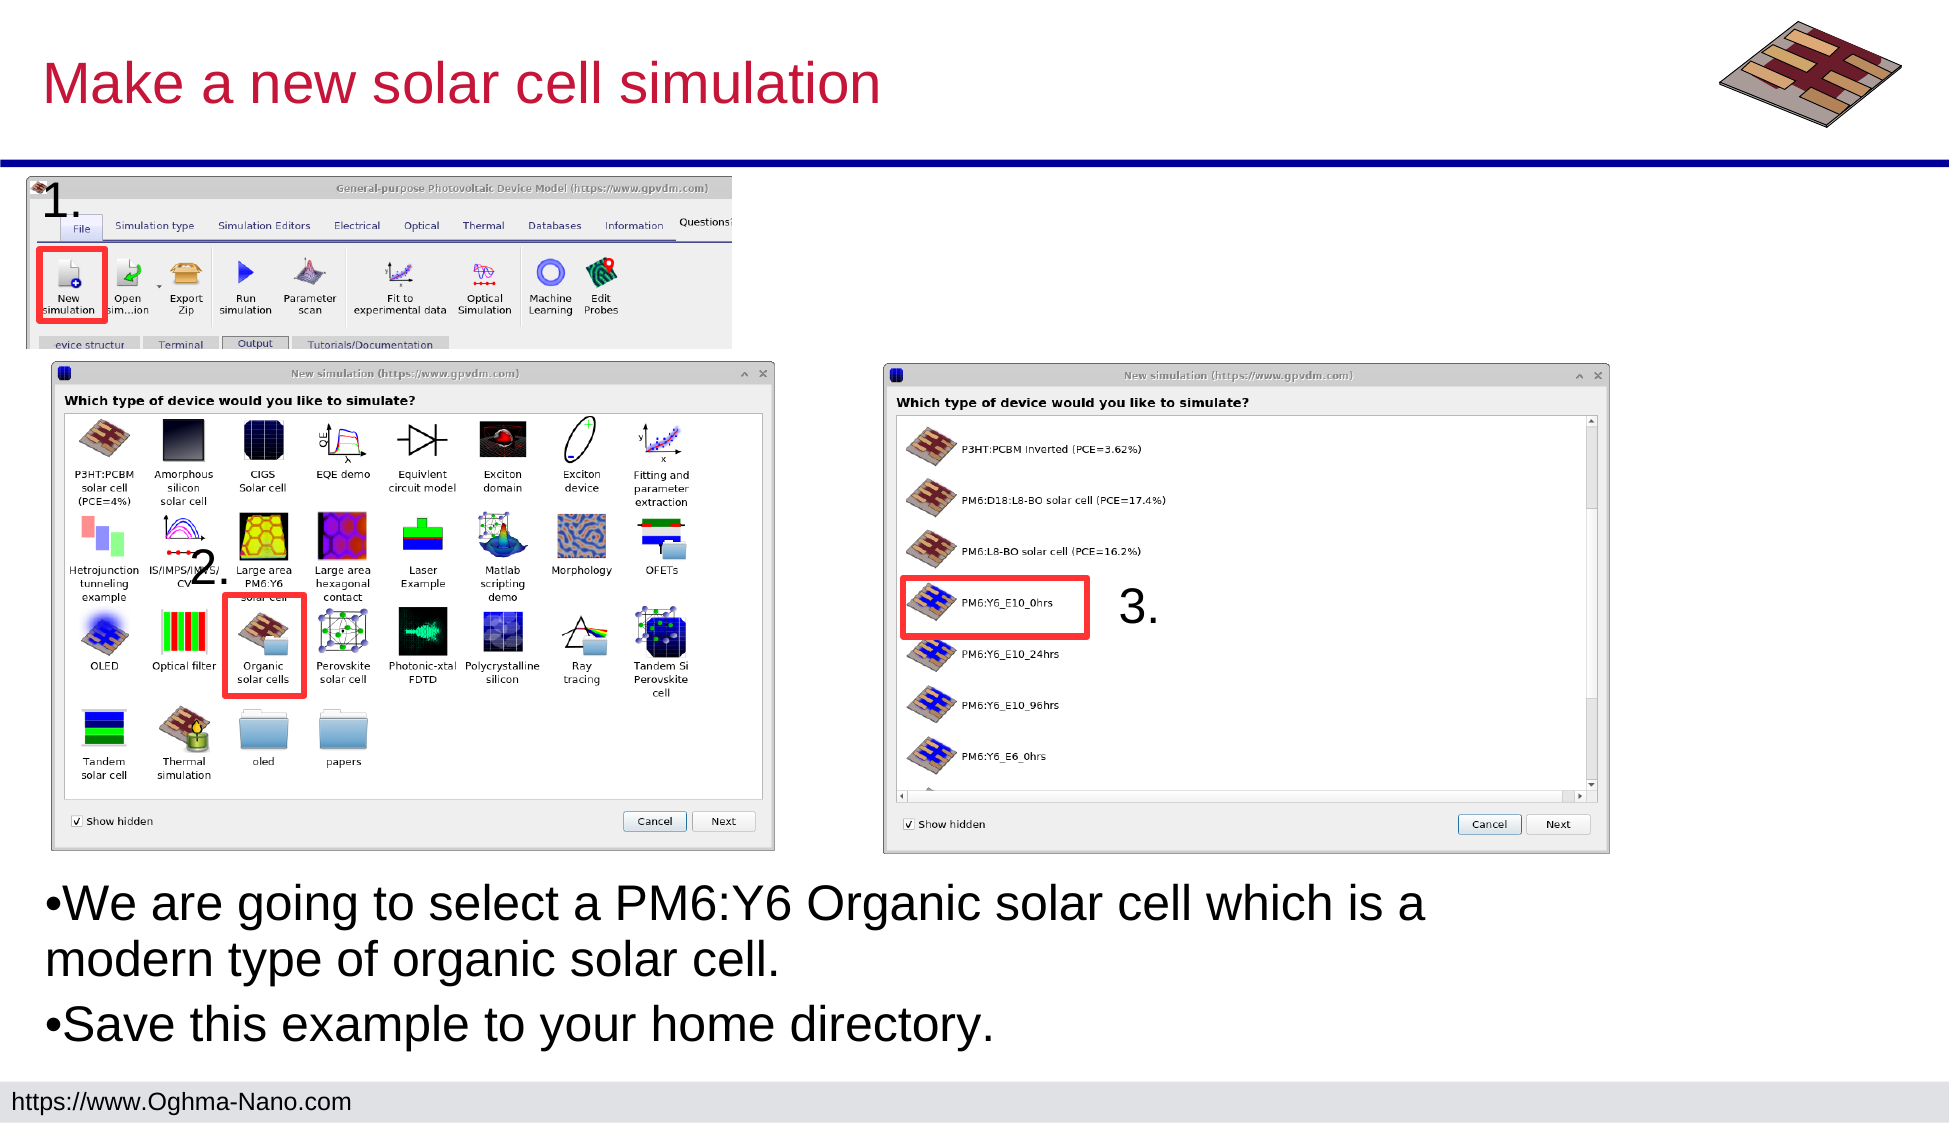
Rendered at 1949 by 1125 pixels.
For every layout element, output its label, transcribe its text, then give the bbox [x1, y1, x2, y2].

picture [883, 363, 1610, 854]
picture [51, 361, 775, 851]
text_box 1. [26, 159, 101, 240]
picture [26, 176, 732, 350]
text_box 3. [1104, 566, 1178, 647]
title Make a new solar cell simulation [27, 31, 1636, 136]
text_box 2. [174, 526, 249, 607]
list We are going to select a PM6:Y6 Organic solar cell which is a modern type of organic solar cell. Save this example to your home directory. [44, 875, 1490, 1125]
